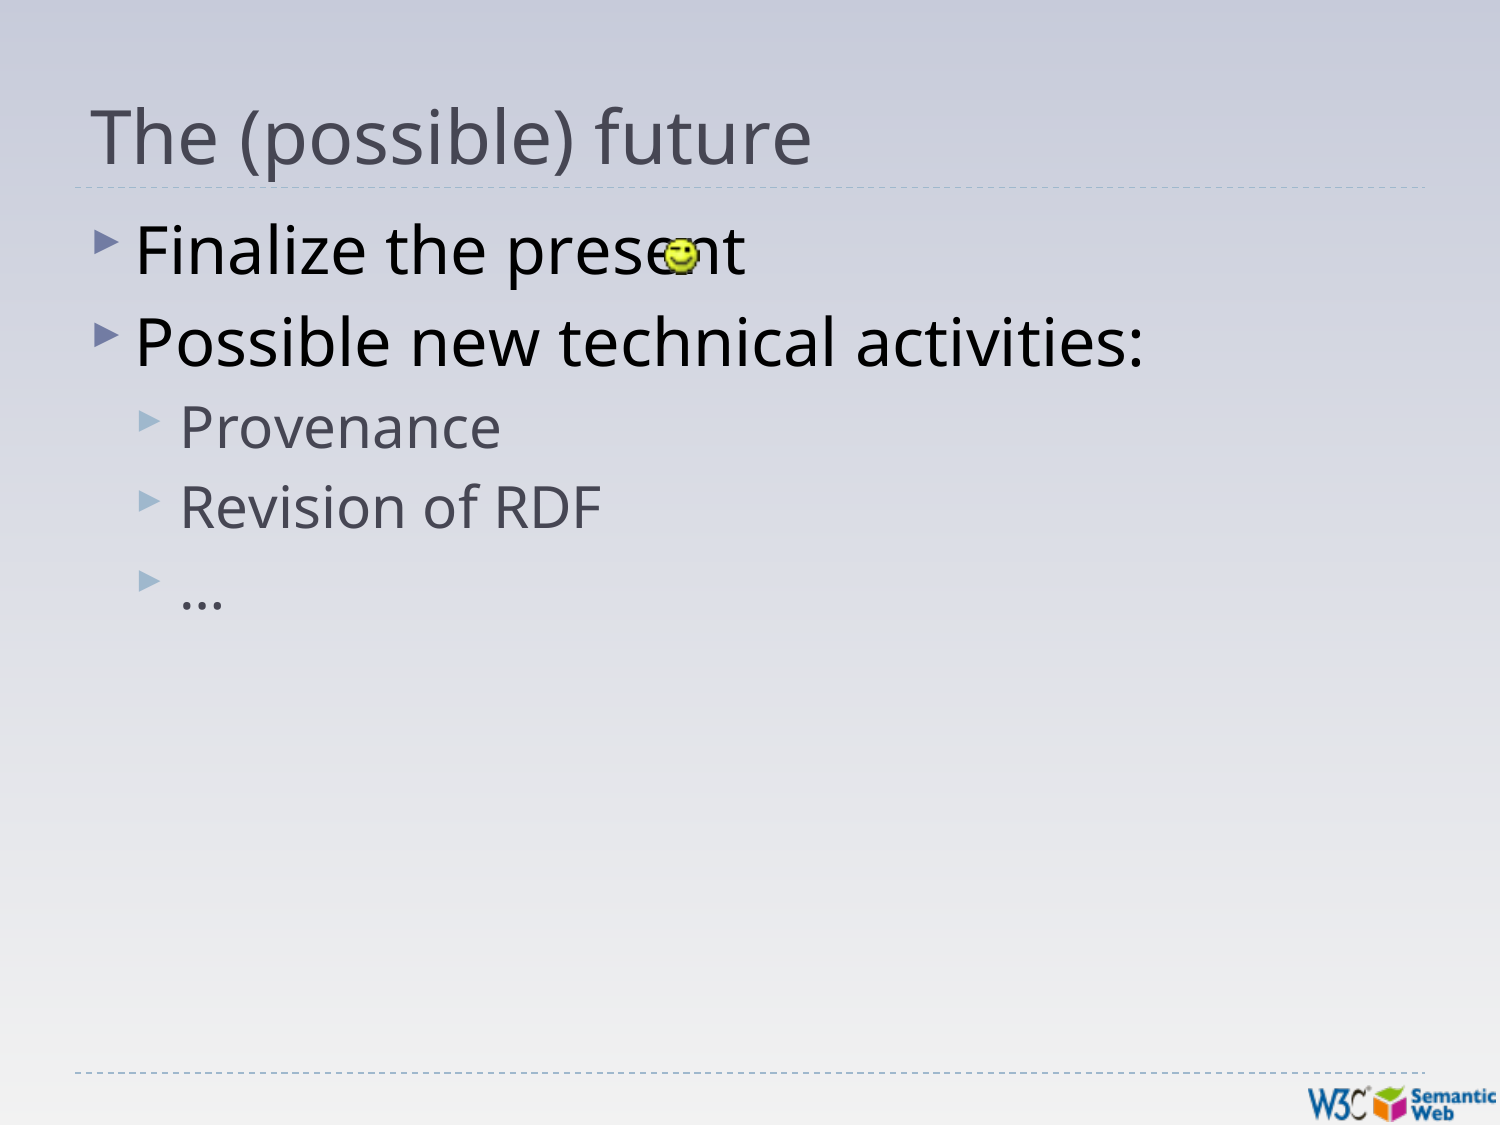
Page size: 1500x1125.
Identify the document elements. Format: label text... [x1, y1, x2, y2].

title The (possible) future [75, 24, 1426, 188]
picture [1308, 1084, 1496, 1122]
picture [664, 238, 700, 275]
list Finalize the present Possible new technical activities: Provenance Revision of RDF … [75, 200, 1426, 1010]
